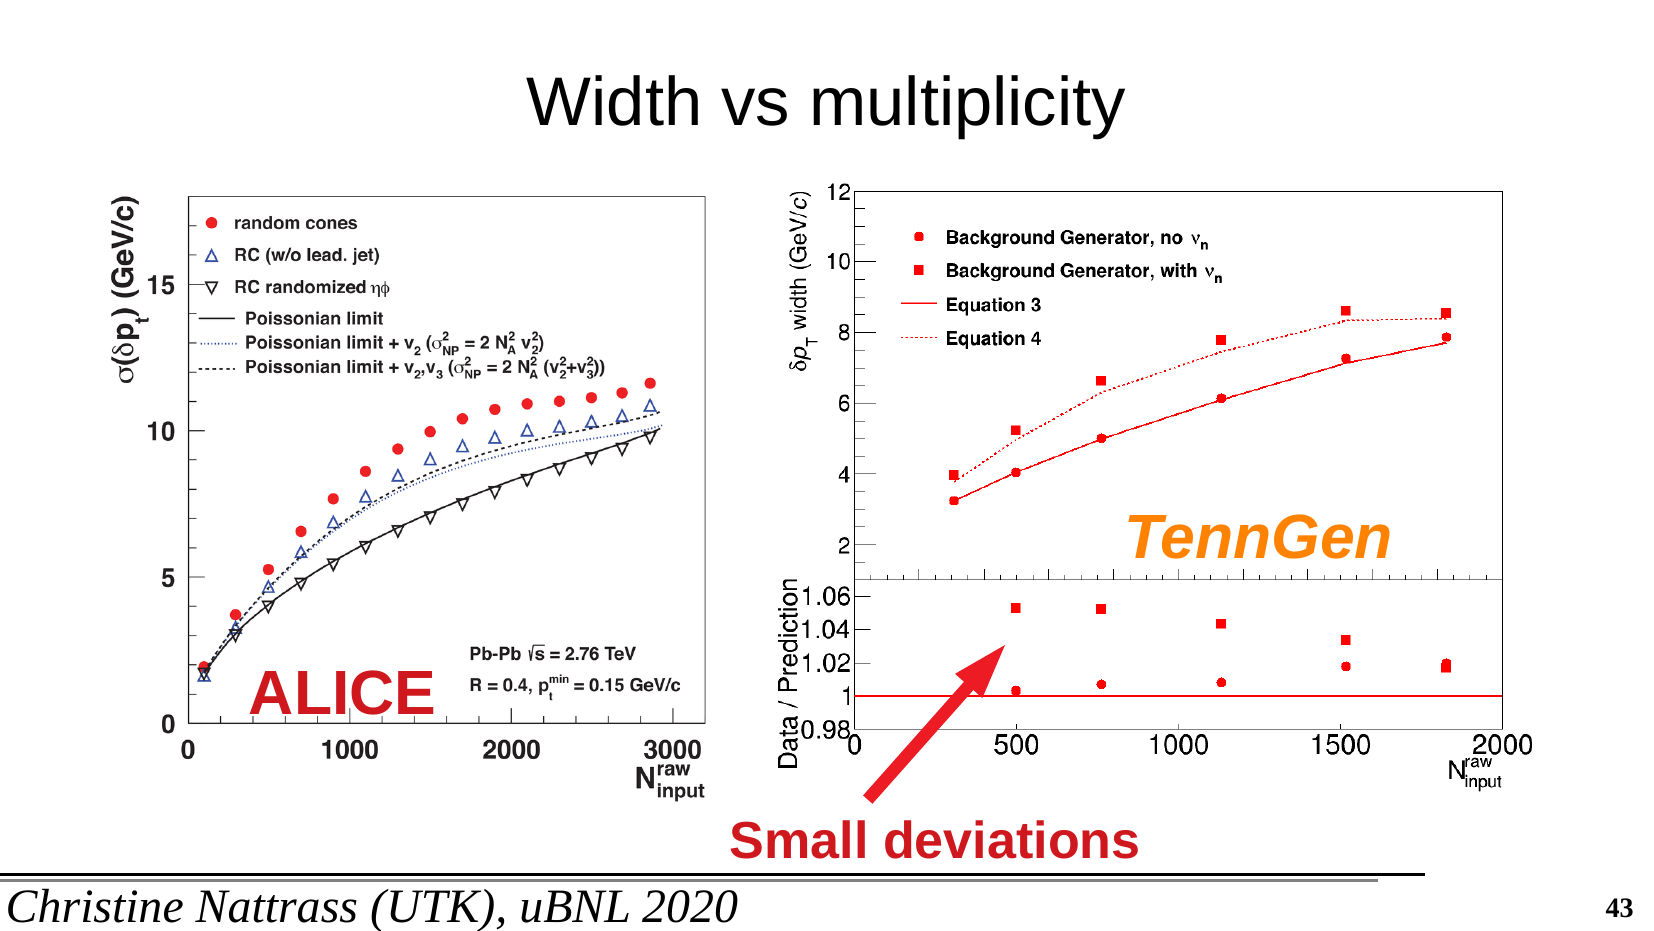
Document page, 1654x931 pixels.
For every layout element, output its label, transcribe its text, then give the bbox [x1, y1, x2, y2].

text_box Small deviations [715, 804, 1156, 878]
picture [110, 195, 706, 802]
title Width vs multiplicity [82, 37, 1571, 166]
text_box TennGen [1110, 495, 1501, 580]
picture [778, 170, 1540, 800]
text_box ALICE [234, 650, 475, 736]
